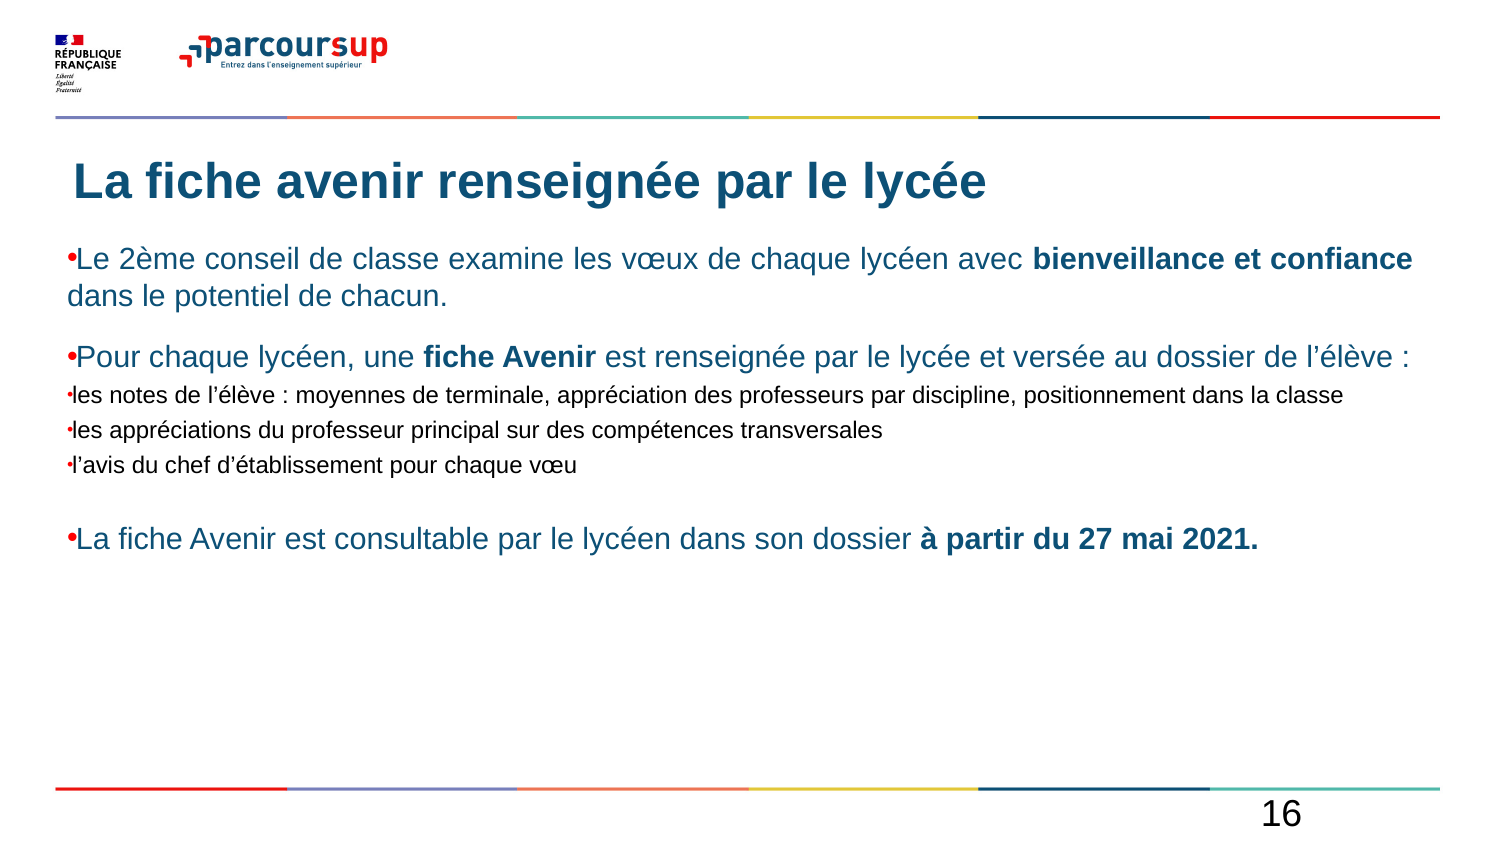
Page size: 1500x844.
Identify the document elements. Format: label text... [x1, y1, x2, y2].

list Le 2ème conseil de classe examine les vœux de chaque lycéen avec bienveillance et confiance dans le potentiel de chacun. Pour chaque lycéen, une fiche Avenir est renseignée par le lycée et versée au dossier de l’élève : les notes de l’élève : moyennes de terminale, appréciation des professeurs par discipline, positionnement dans la classe les appréciations du professeur principal sur des compétences transversales l’avis du chef d’établissement pour chaque vœu La fiche Avenir est consultable par le lycéen dans son dossier à partir du 27 mai 2021. [52, 231, 1435, 777]
title La fiche avenir renseignée par le lycée [59, 147, 1441, 240]
text_box [1246, 784, 1438, 844]
